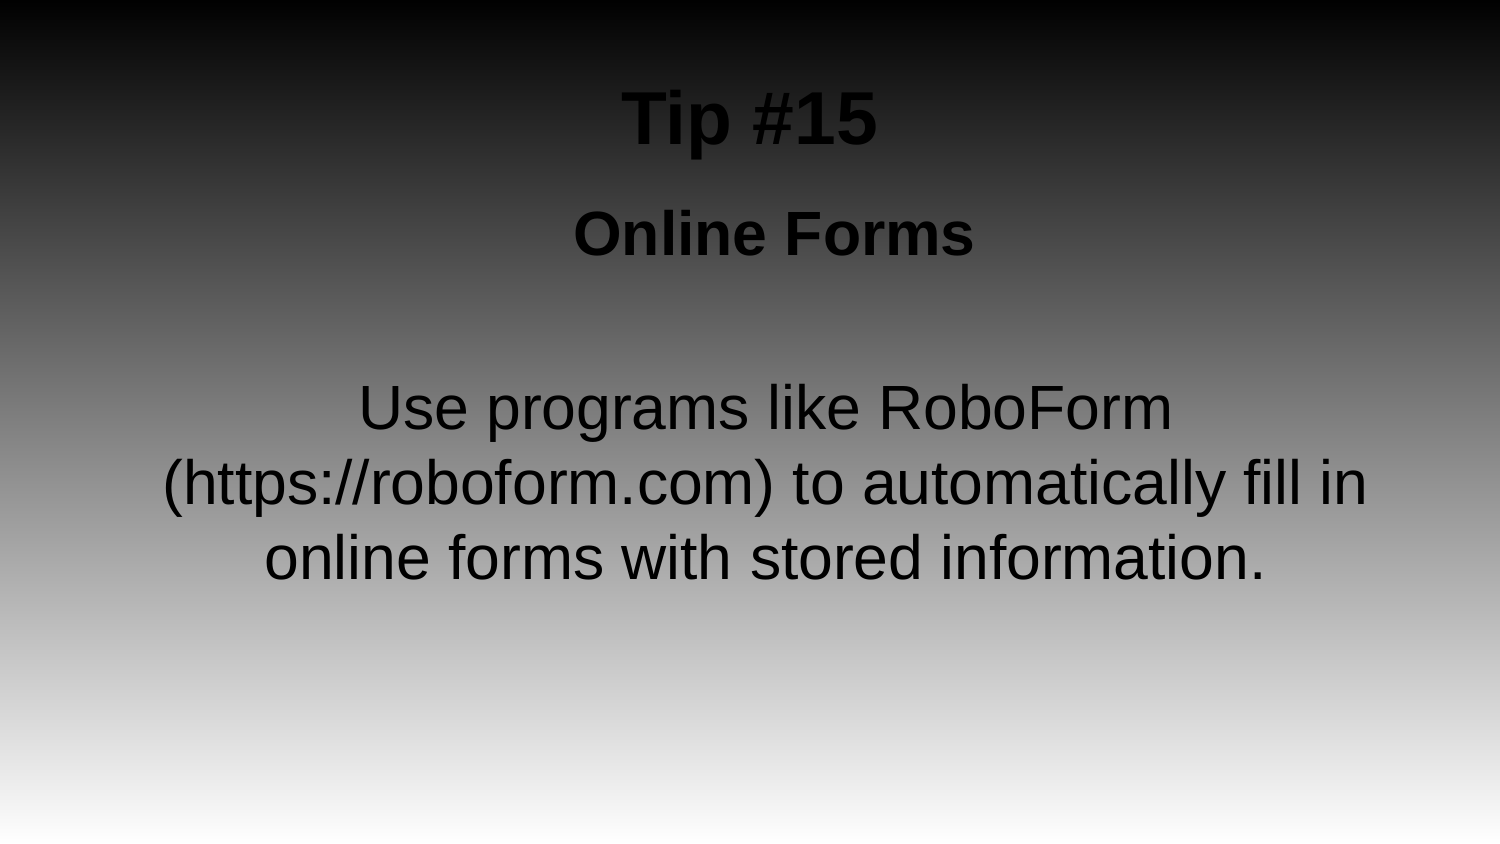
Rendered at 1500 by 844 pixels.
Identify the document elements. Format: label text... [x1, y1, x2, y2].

title Tip #15 [75, 33, 1425, 175]
list Online Forms Use programs like RoboForm (https://roboform.com) to automatically fill in online forms with stored information. [91, 90, 1442, 702]
